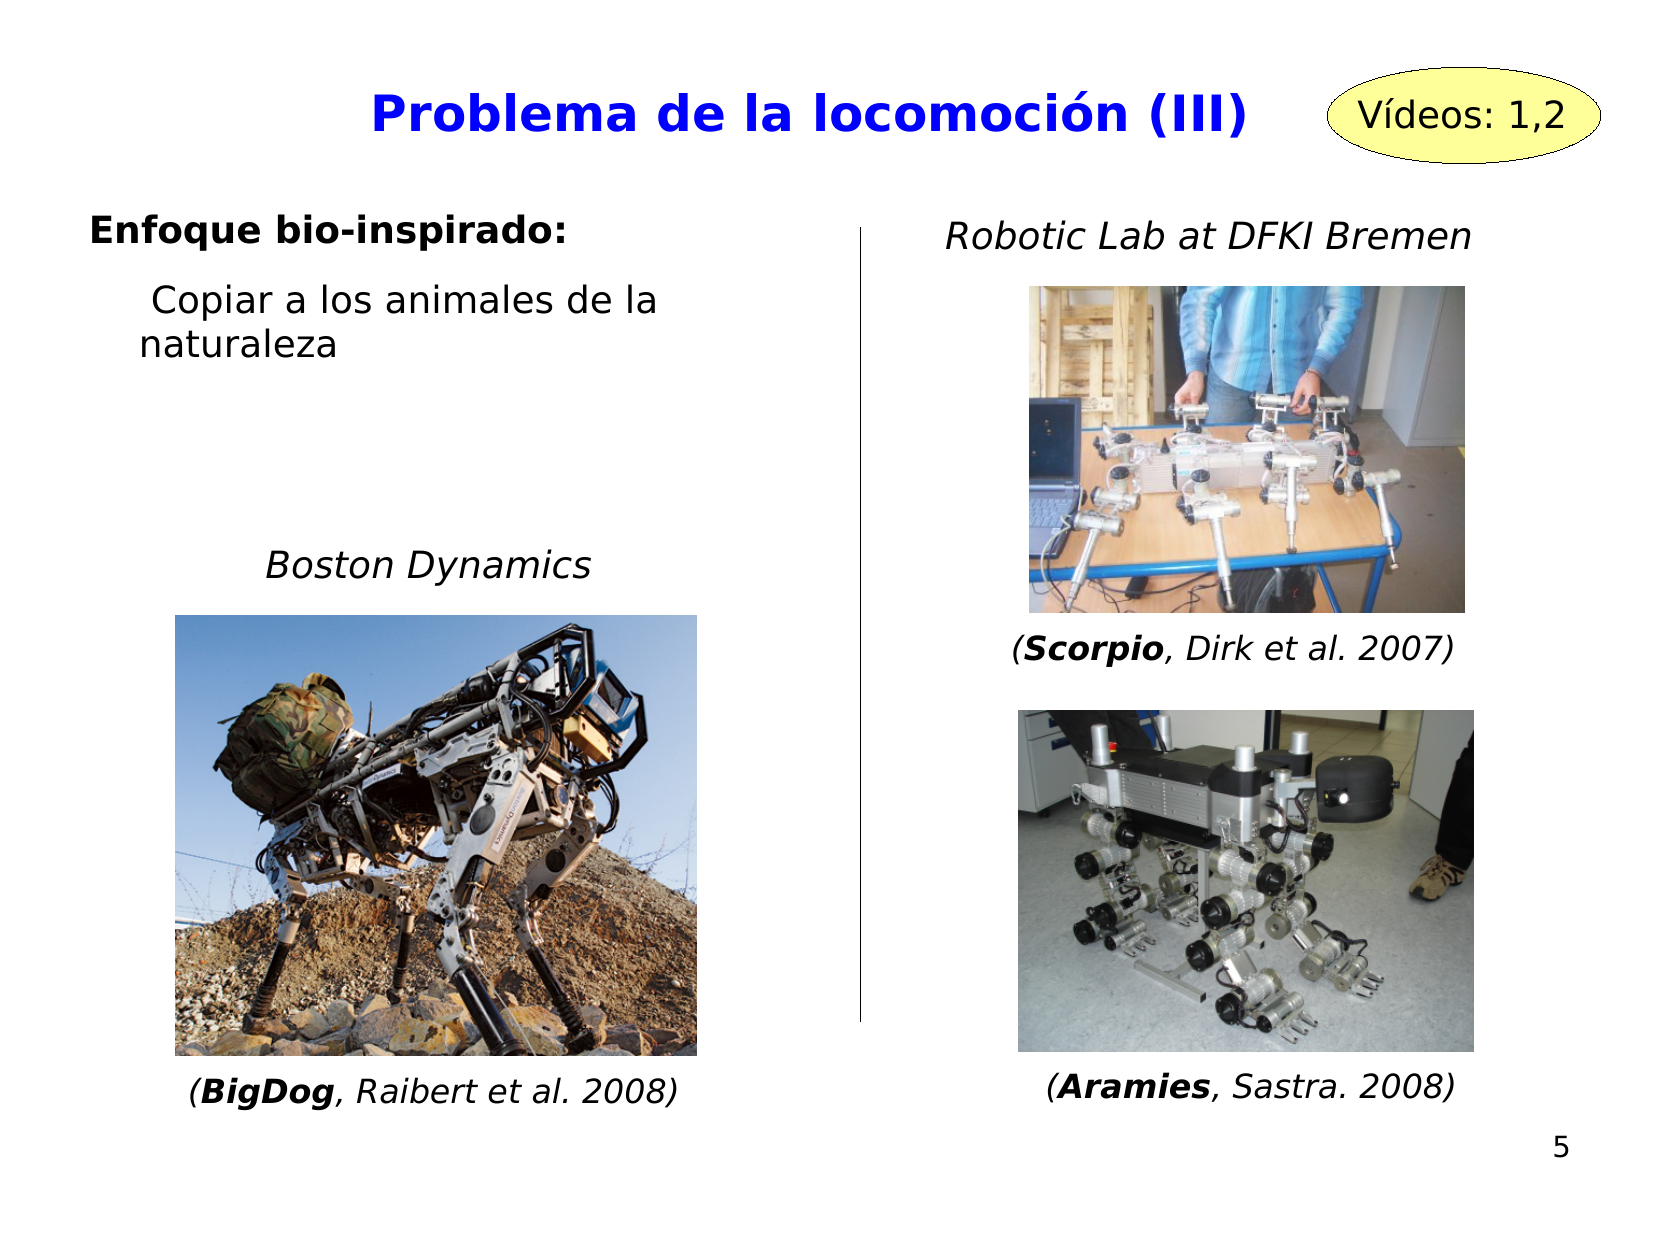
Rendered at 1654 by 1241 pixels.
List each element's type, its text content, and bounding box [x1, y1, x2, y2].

text_box Copiar a los animales de la naturaleza [124, 271, 782, 374]
text_box [1582, 91, 1601, 140]
text_box [1327, 93, 1342, 138]
picture [1029, 286, 1465, 614]
text_box Problema de la locomoción (III) [356, 77, 1265, 152]
picture [1018, 710, 1474, 1052]
text_box (BigDog, Raibert et al. 2008) [173, 1065, 696, 1120]
text_box Enfoque bio-inspirado: [73, 201, 584, 260]
text_box [1355, 67, 1573, 86]
text_box Boston Dynamics [250, 535, 608, 595]
text_box Vídeos: 1,2 [1342, 86, 1582, 145]
text_box [1356, 145, 1573, 164]
text_box (Aramies, Sastra. 2008) [1030, 1060, 1473, 1114]
text_box (Scorpio, Dirk et al. 2007) [996, 622, 1472, 676]
picture [175, 615, 697, 1056]
text_box Robotic Lab at DFKI Bremen [930, 207, 1489, 266]
